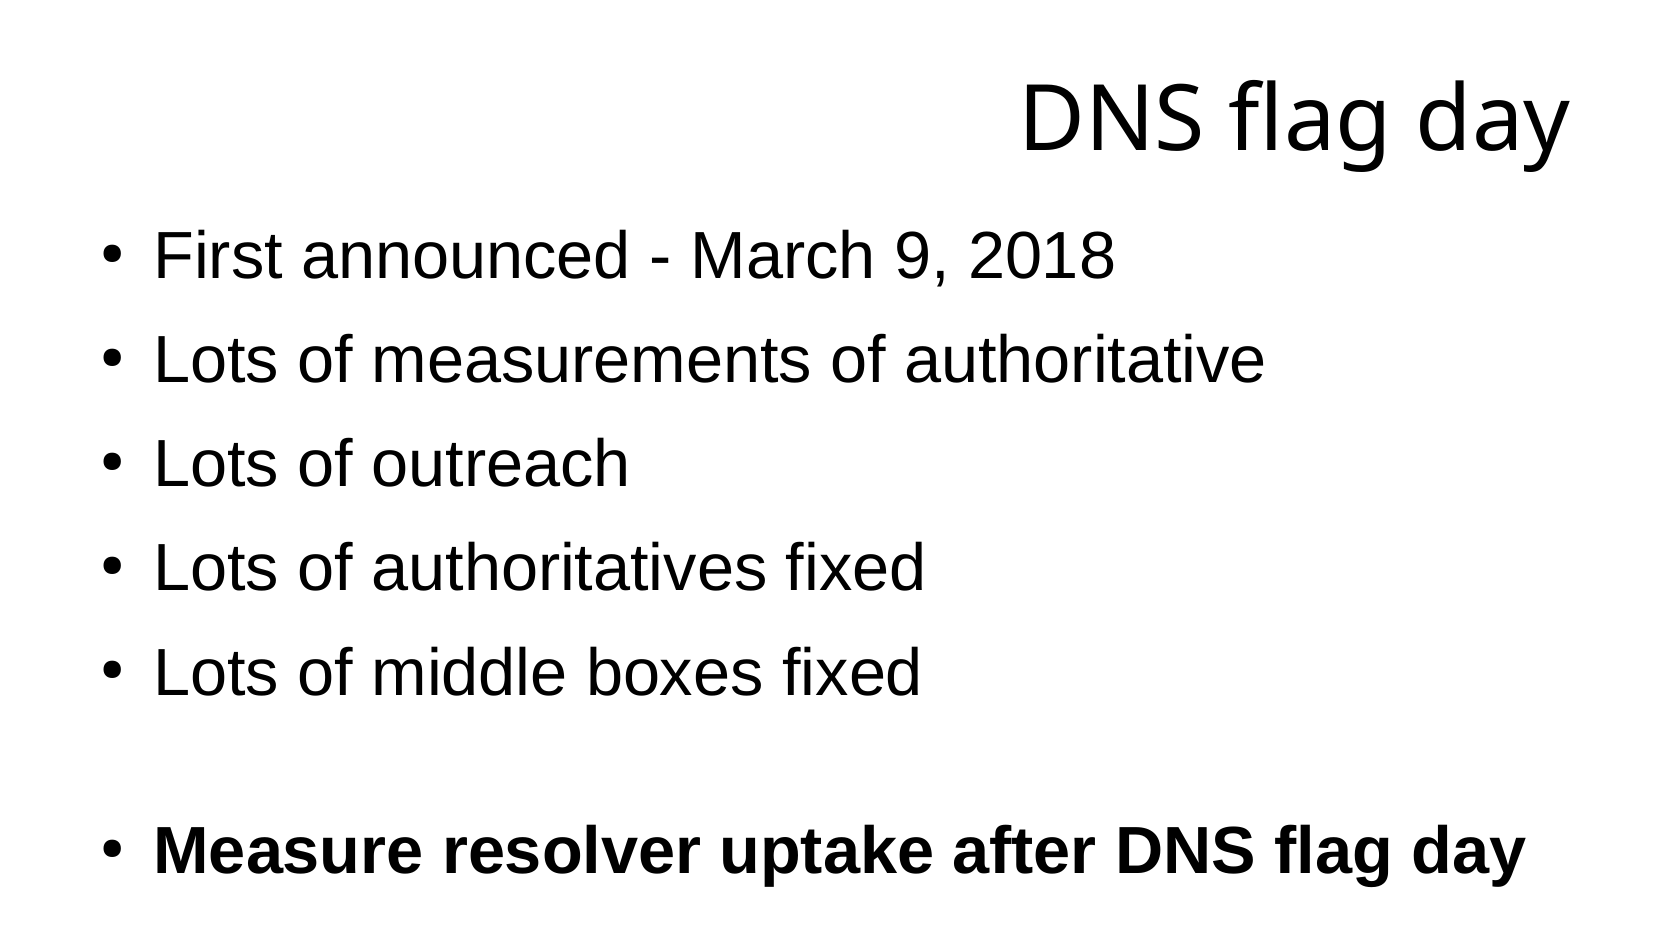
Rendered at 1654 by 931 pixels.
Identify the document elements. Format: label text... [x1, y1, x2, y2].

list First announced - March 9, 2018 Lots of measurements of authoritative Lots of outreach Lots of authoritatives fixed Lots of middle boxes fixed Measure resolver uptake after DNS flag day [82, 217, 1595, 931]
title DNS flag day [82, 37, 1571, 193]
